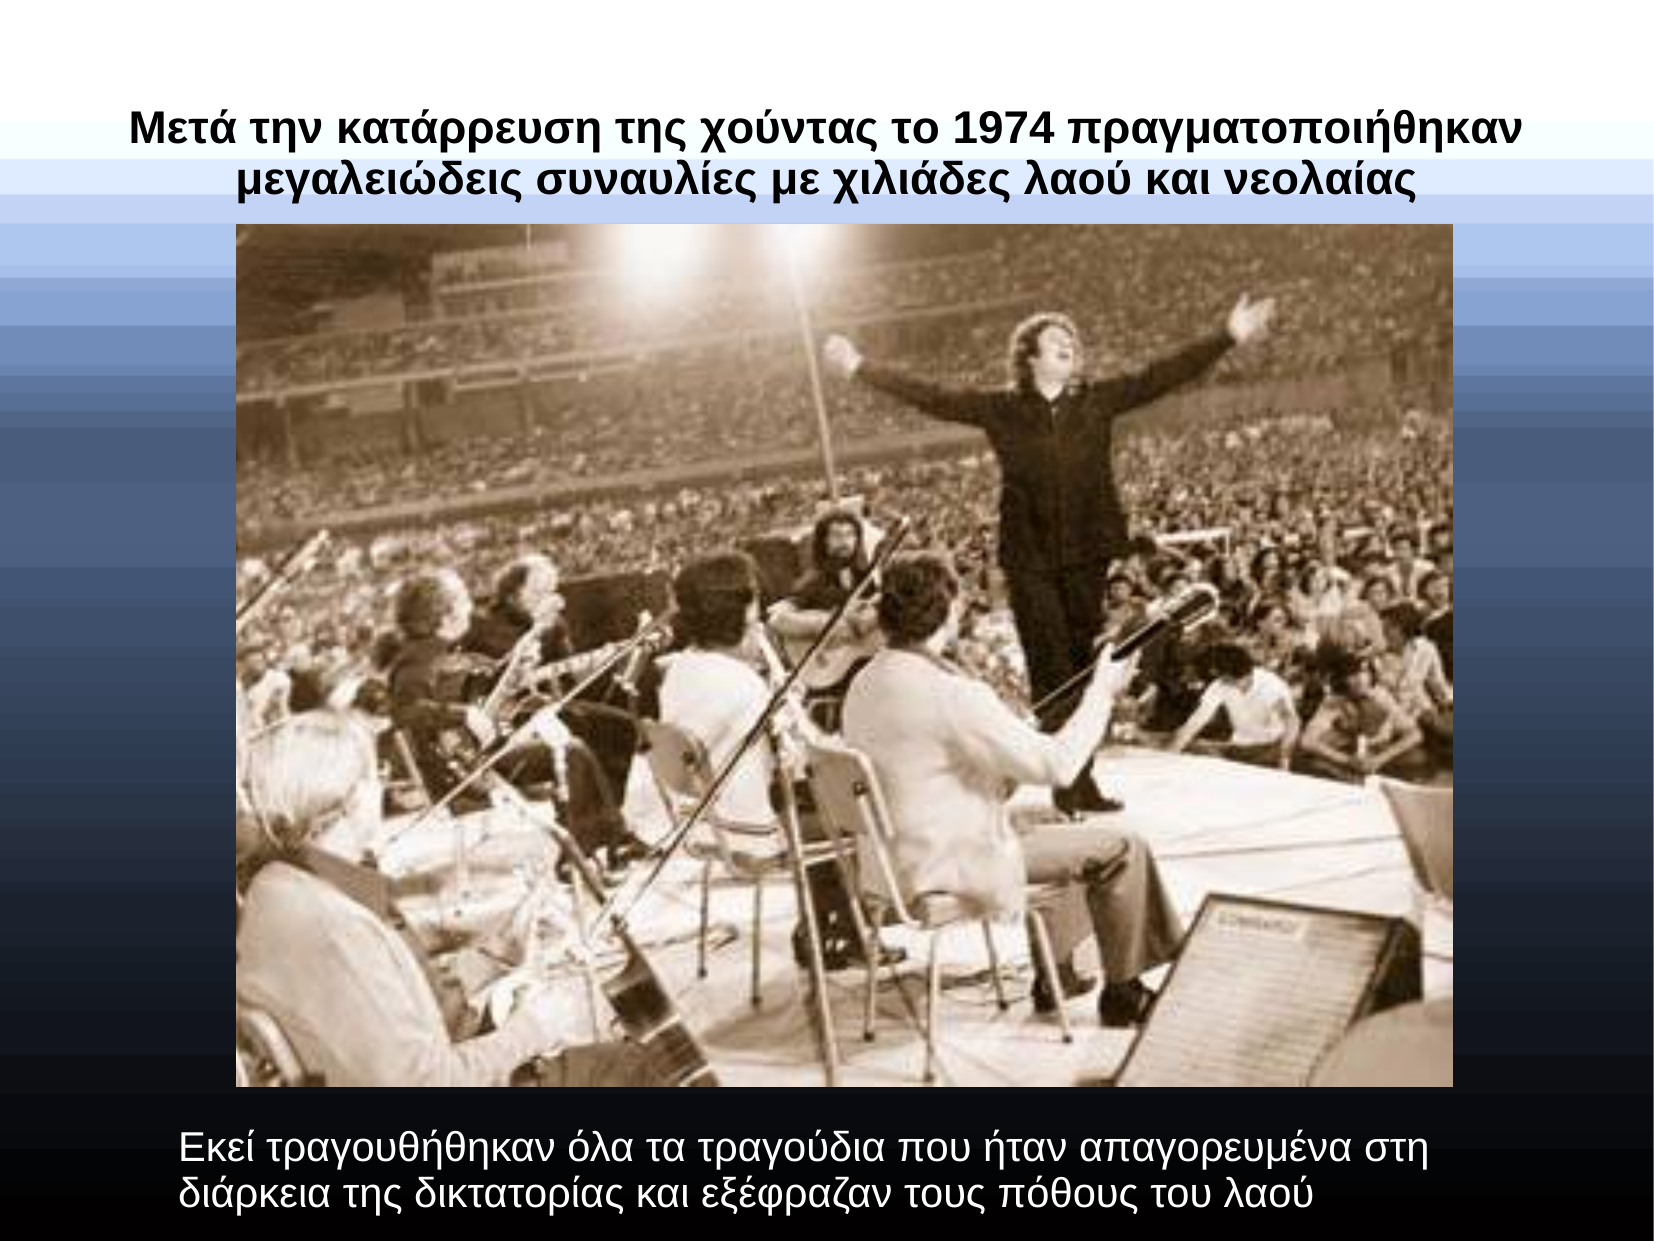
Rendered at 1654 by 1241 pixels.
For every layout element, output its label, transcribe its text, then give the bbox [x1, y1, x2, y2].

text_box Εκεί τραγουθήθηκαν όλα τα τραγούδια που ήταν απαγορευμένα στη διάρκεια της δικτατορίας και εξέφραζαν τους πόθους του λαού [163, 1116, 1475, 1225]
picture [0, 0, 1654, 1241]
title Μετά την κατάρρευση της χούντας το 1974 πραγματοποιήθηκαν μεγαλειώδεις συναυλίες με χιλιάδες λαού και νεολαίας [82, 49, 1571, 257]
